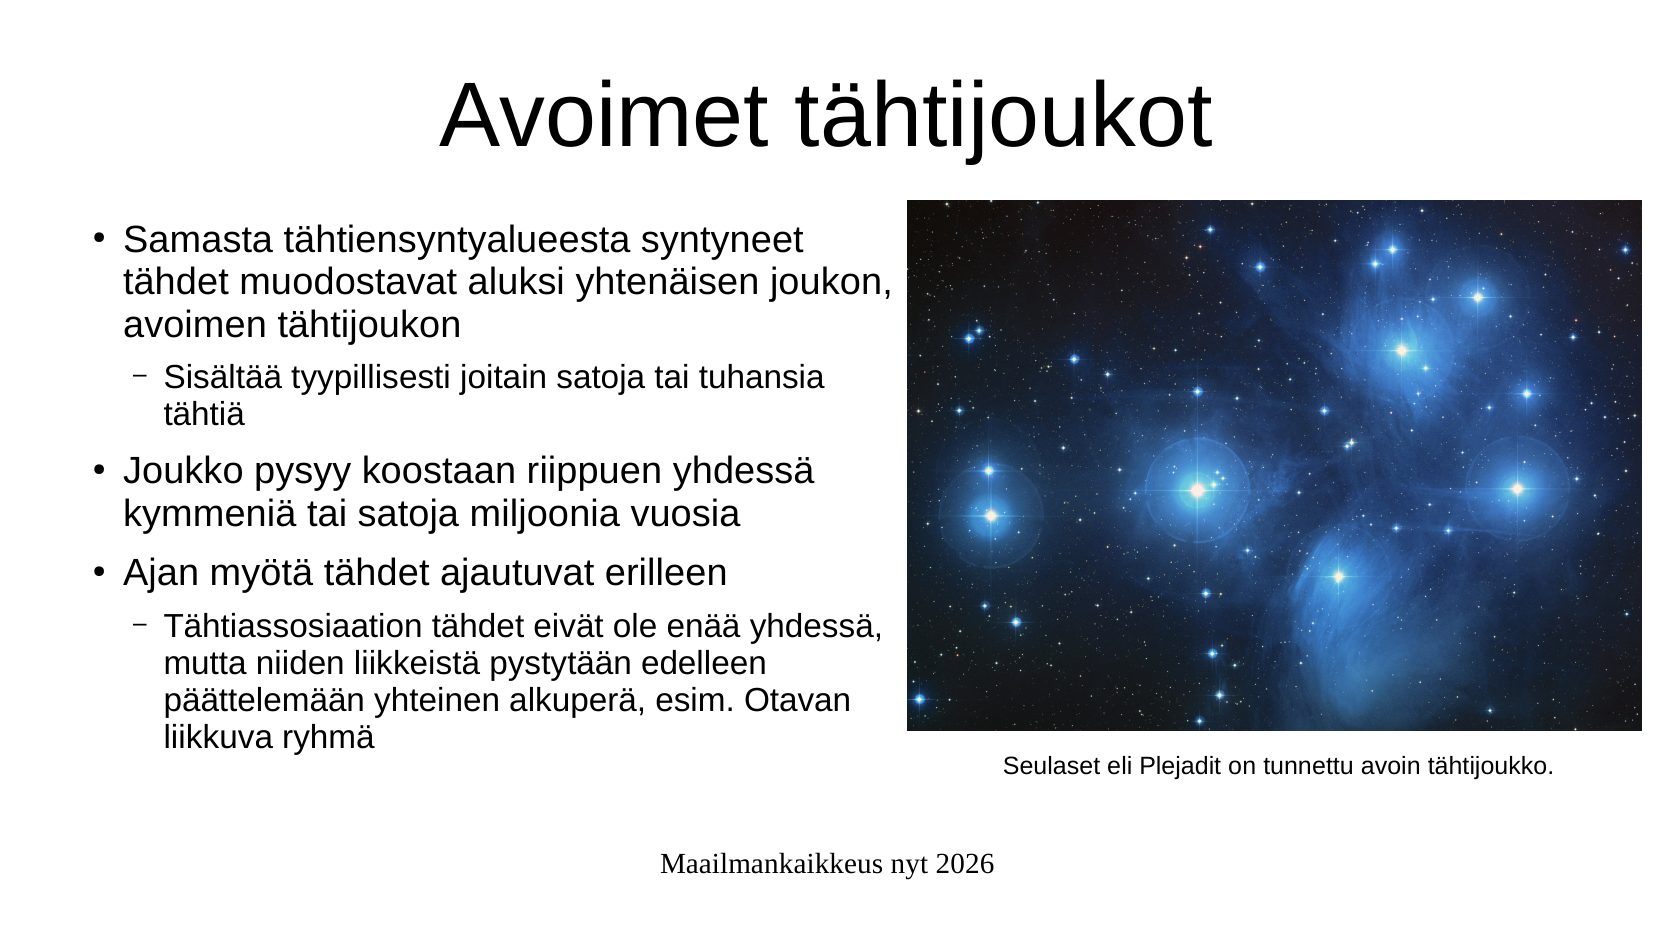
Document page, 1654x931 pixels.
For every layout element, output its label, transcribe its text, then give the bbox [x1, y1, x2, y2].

title Avoimet tähtijoukot [82, 37, 1571, 193]
picture [907, 200, 1642, 731]
list Samasta tähtiensyntyalueesta syntyneet tähdet muodostavat aluksi yhtenäisen joukon, avoimen tähtijoukon Sisältää tyypillisesti joitain satoja tai tuhansia tähtiä Joukko pysyy koostaan riippuen yhdessä kymmeniä tai satoja miljoonia vuosia Ajan myötä tähdet ajautuvat erilleen Tähtiassosiaation tähdet eivät ole enää yhdessä, mutta niiden liikkeistä pystytään edelleen päättelemään yhteinen alkuperä, esim. Otavan liikkuva ryhmä [82, 217, 898, 758]
text_box Seulaset eli Plejadit on tunnettu avoin tähtijoukko. [988, 744, 1571, 787]
